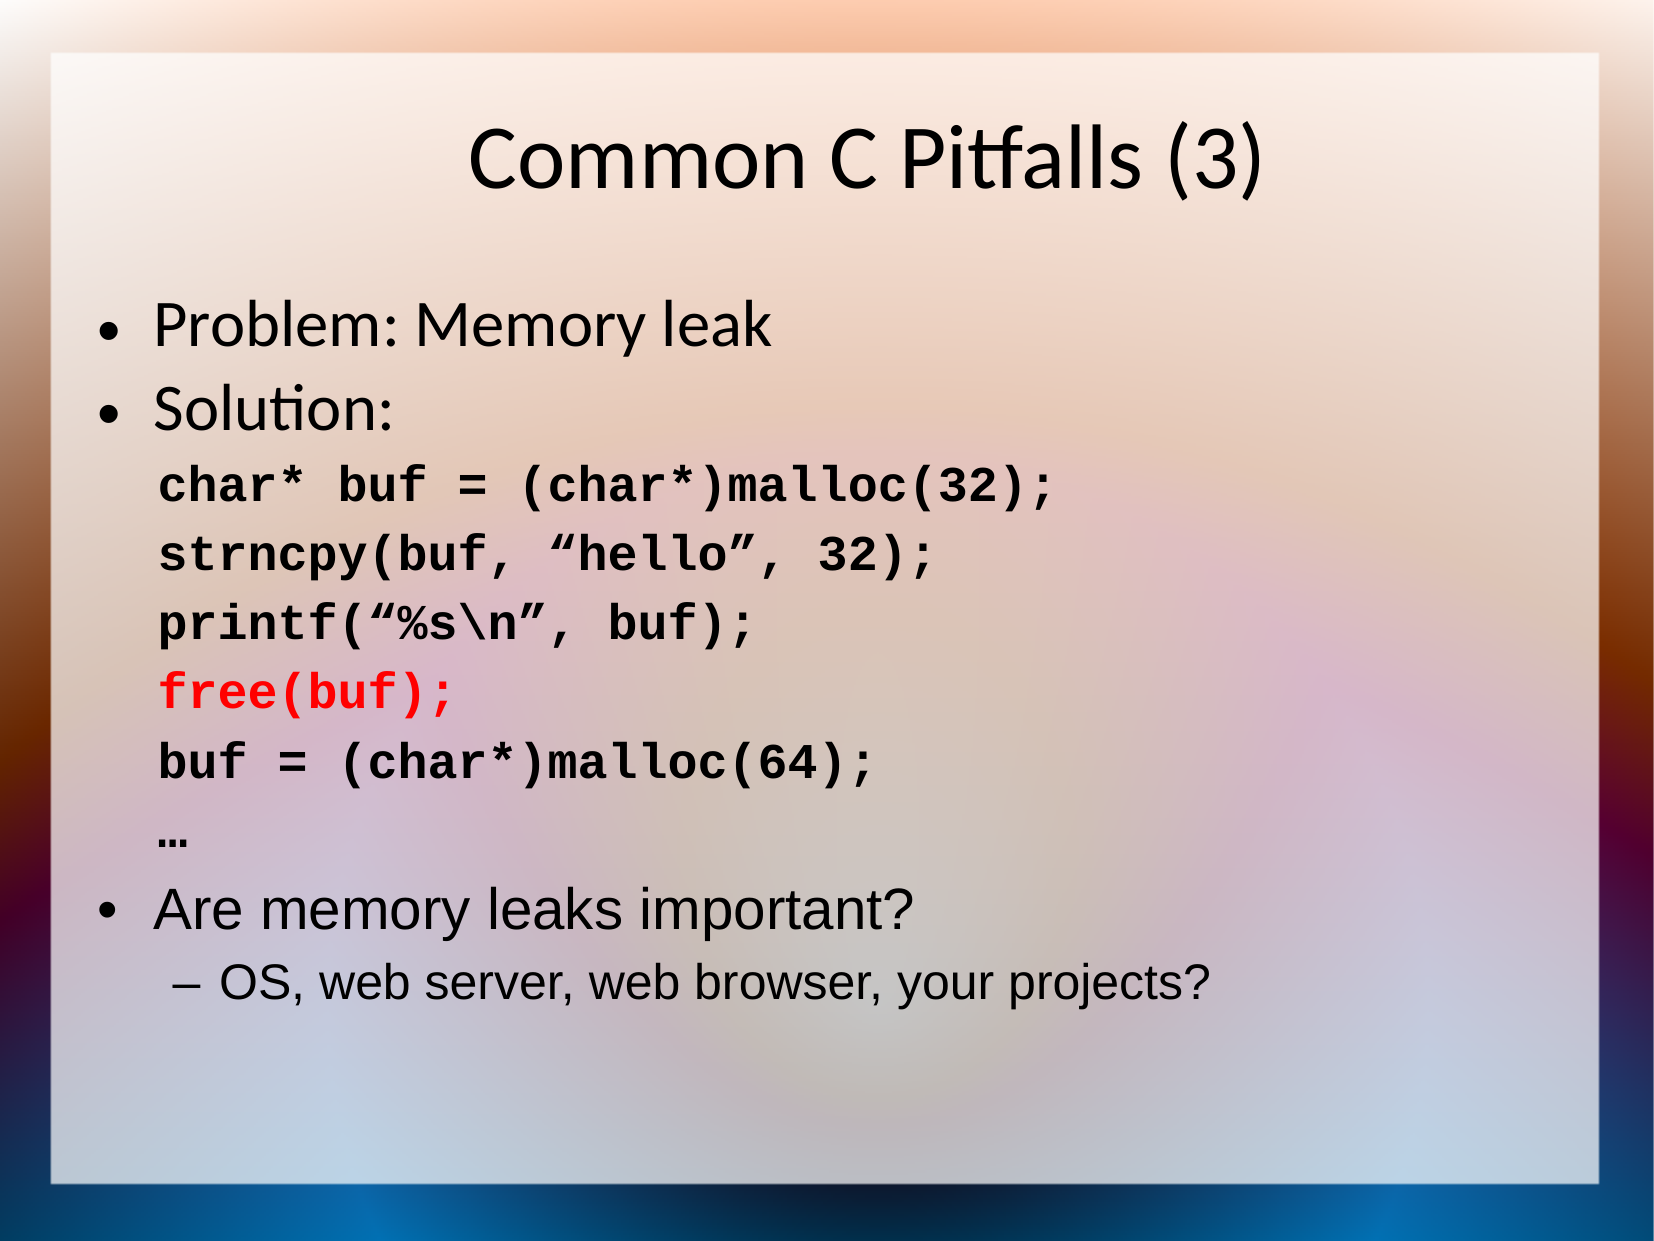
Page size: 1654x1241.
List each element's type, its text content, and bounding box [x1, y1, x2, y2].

text_box Common C Pitfalls (3)‏ [82, 49, 1654, 257]
text_box Problem: Memory leak Solution: char* buf = (char*)malloc(32); strncpy(buf, “hello”, 32); printf(“%s\n”, buf); free(buf); buf = (char*)malloc(64); … Are memory leaks important? OS, web server, web browser, your projects? [82, 289, 1654, 1213]
picture [0, 0, 1654, 1241]
